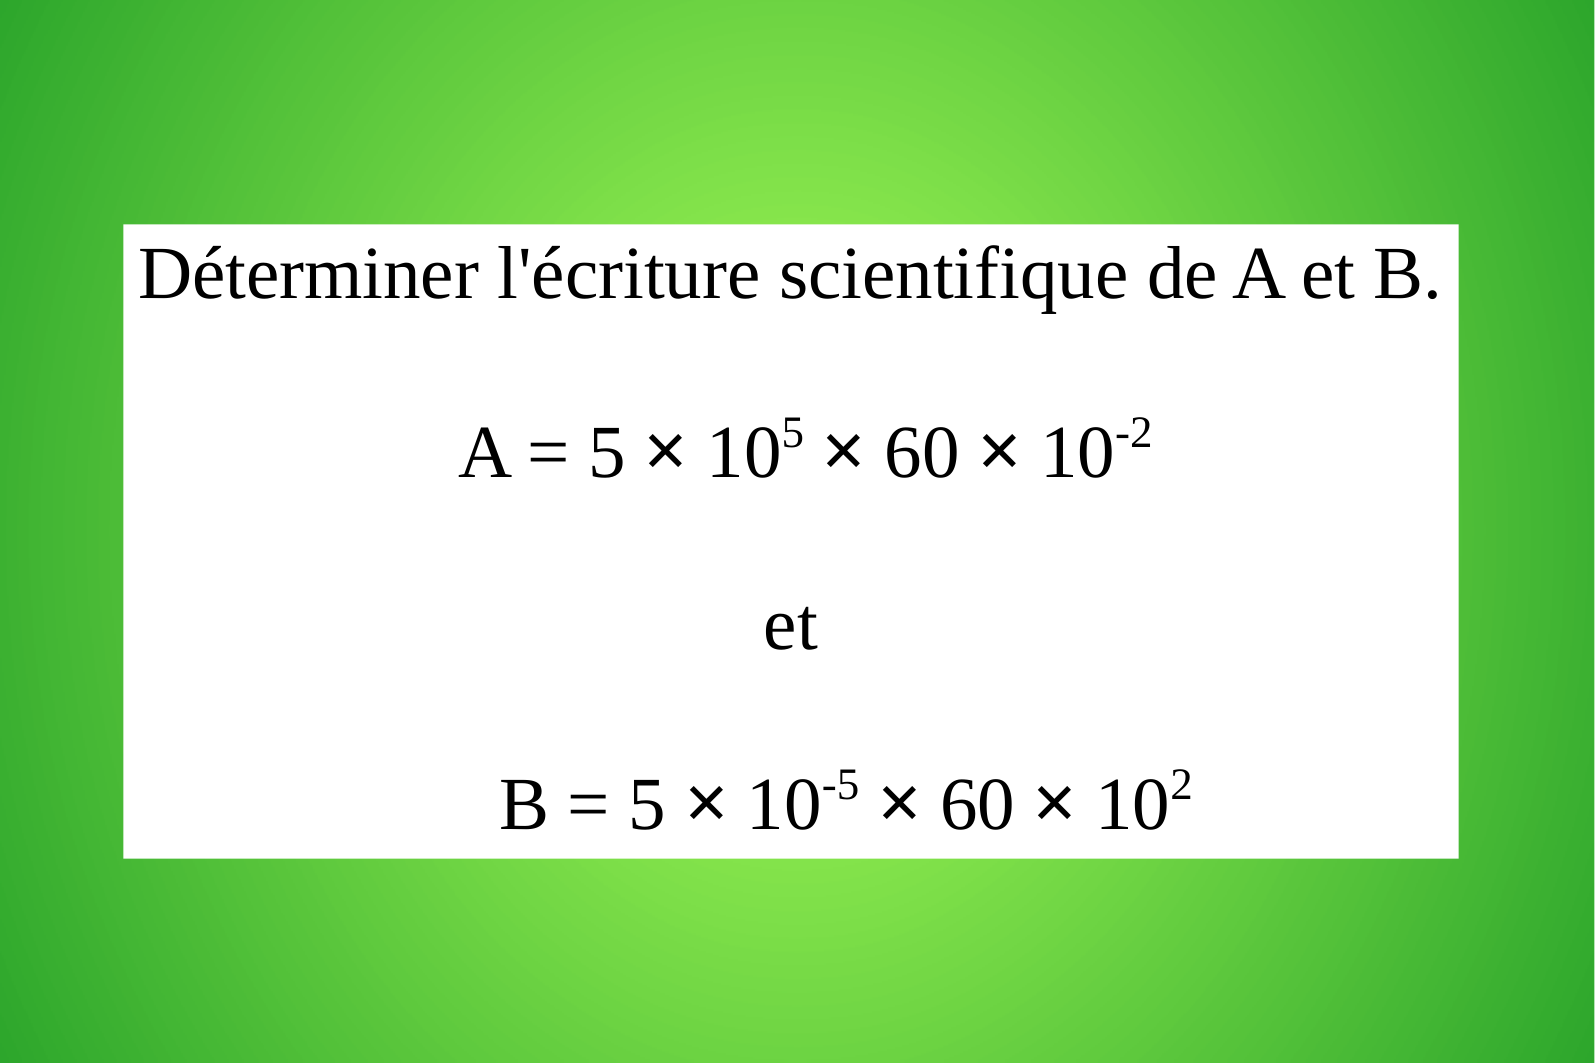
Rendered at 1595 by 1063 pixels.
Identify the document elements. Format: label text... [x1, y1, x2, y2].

picture [0, 0, 1595, 1063]
text_box Déterminer l'écriture scientifique de A et B. A = 5 × 105 × 60 × 10-2 et B = 5 × 10-5 × 60 × 102 [123, 224, 1459, 854]
